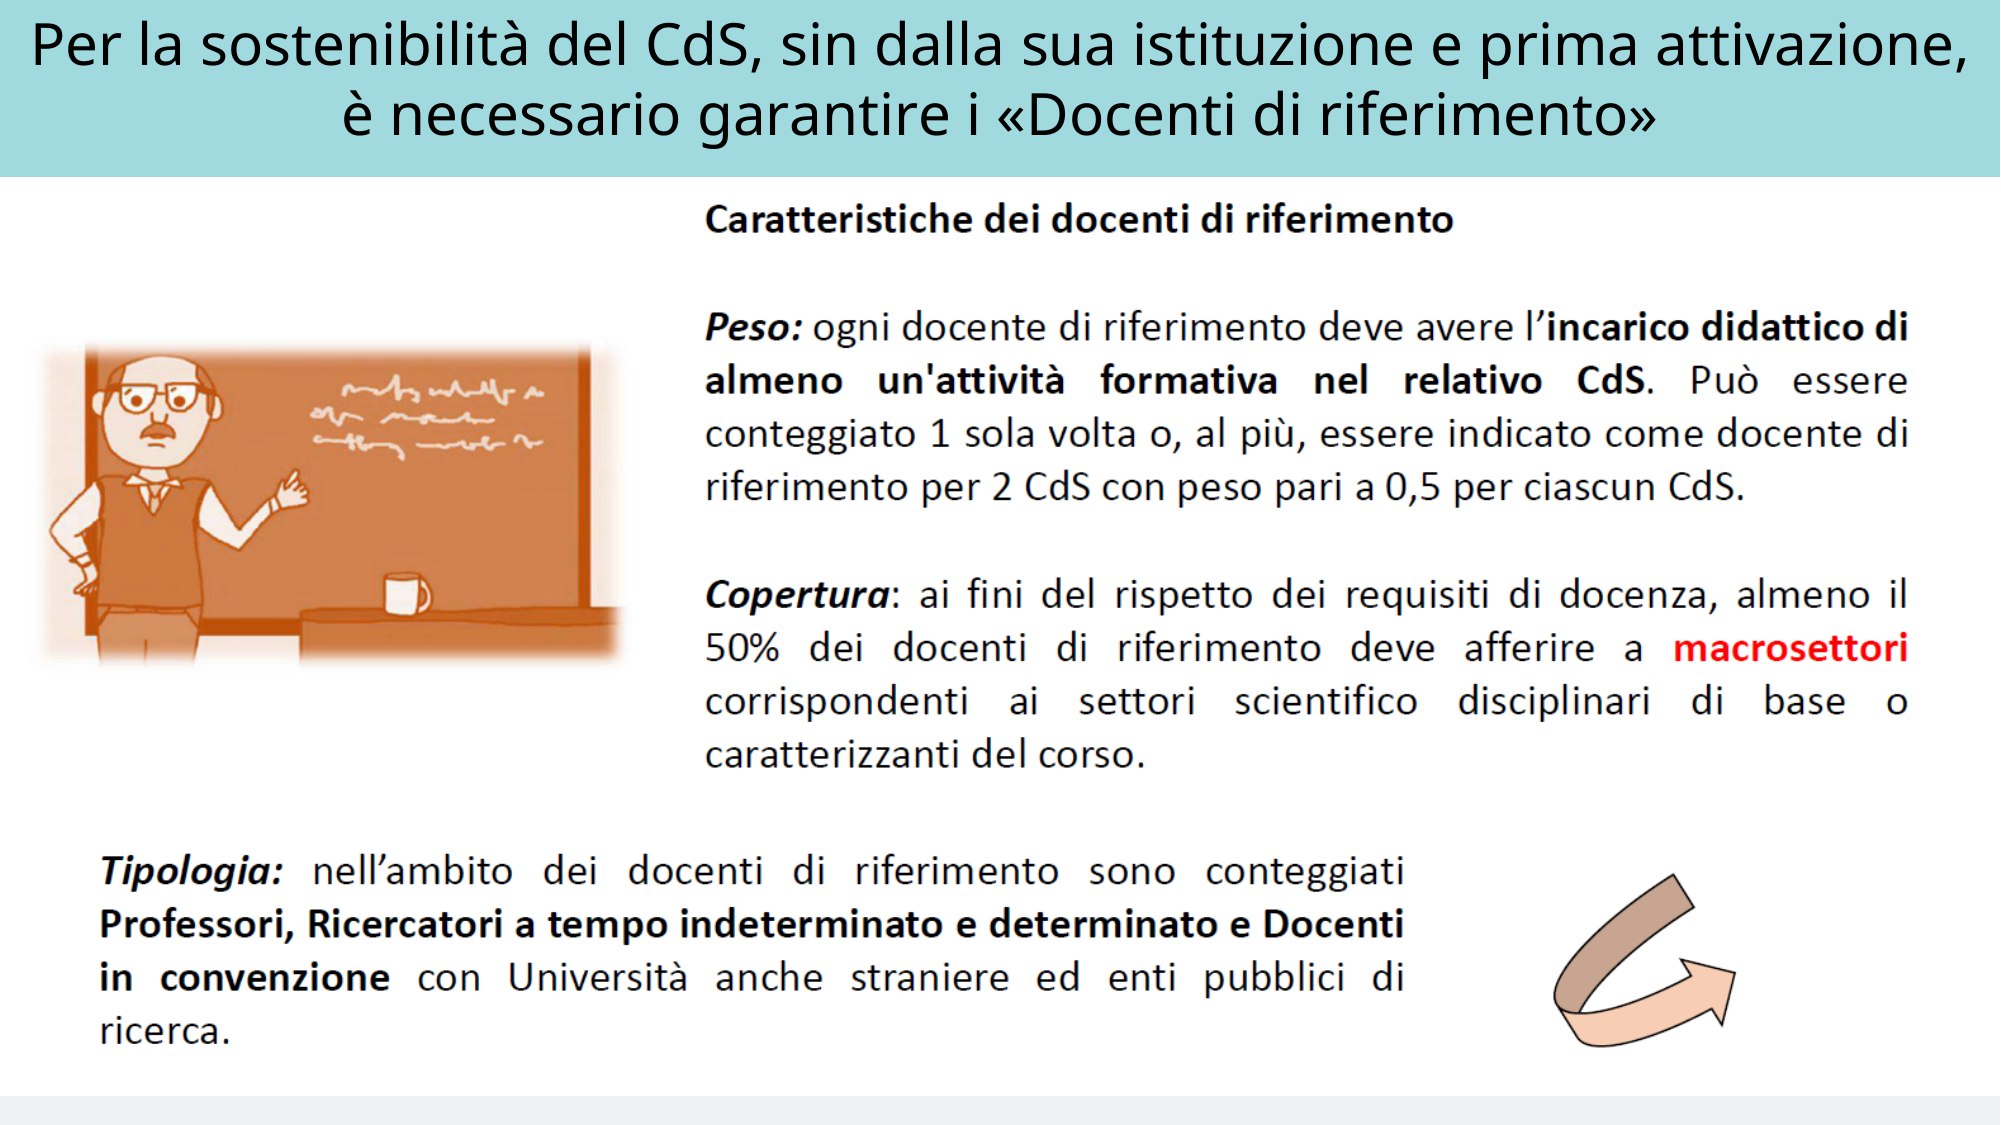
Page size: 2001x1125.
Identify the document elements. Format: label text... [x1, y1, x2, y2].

text_box [1412, 1096, 1863, 1103]
picture [0, 177, 2000, 1096]
text_box Per la sostenibilità del CdS, sin dalla sua istituzione e prima attivazione, è necessario garantire i «Docenti di riferimento» [0, 0, 2000, 157]
